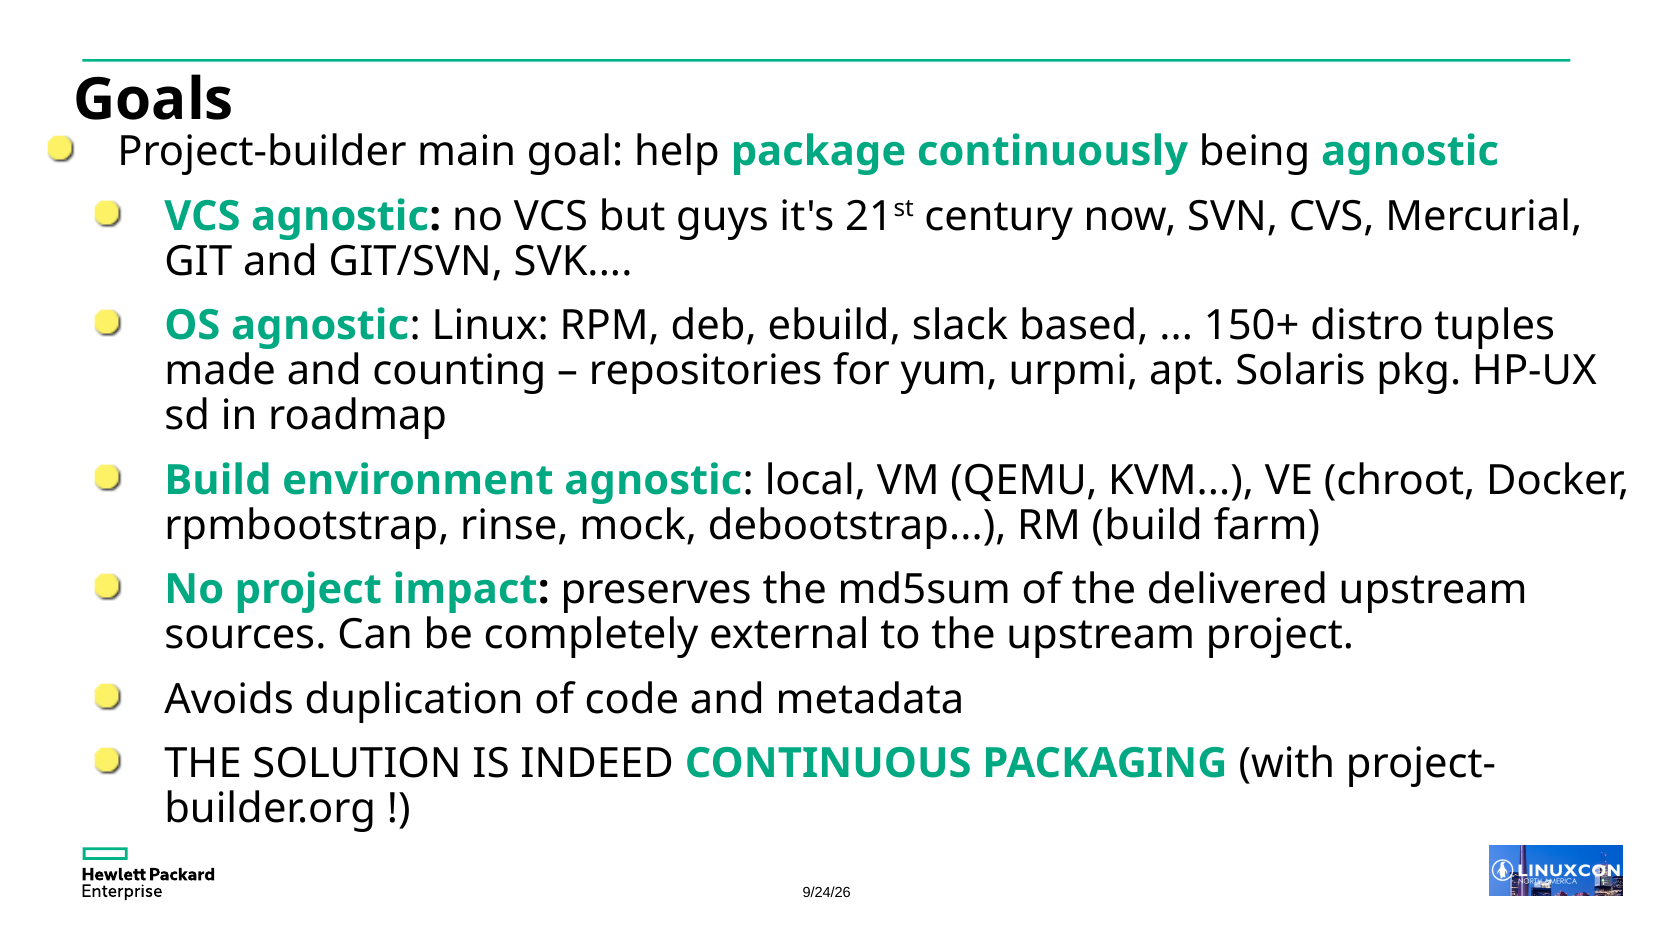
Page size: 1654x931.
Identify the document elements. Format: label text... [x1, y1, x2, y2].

picture [1489, 882, 1623, 896]
title Goals [73, 39, 988, 161]
list Project-builder main goal: help package continuously being agnostic VCS agnostic: no VCS but guys it's 21st century now, SVN, CVS, Mercurial, GIT and GIT/SVN, SVK.... OS agnostic: Linux: RPM, deb, ebuild, slack based, ... 150+ distro tuples made and counting – repositories for yum, urpmi, apt. Solaris pkg. HP-UX sd in roadmap Build environment agnostic: local, VM (QEMU, KVM...), VE (chroot, Docker, rpmbootstrap, rinse, mock, debootstrap...), RM (build farm) No project impact: preserves the md5sum of the delivered upstream sources. Can be completely external to the upstream project. Avoids duplication of code and metadata THE SOLUTION IS INDEED CONTINUOUS PACKAGING (with project-builder.org !) [34, 129, 1642, 882]
